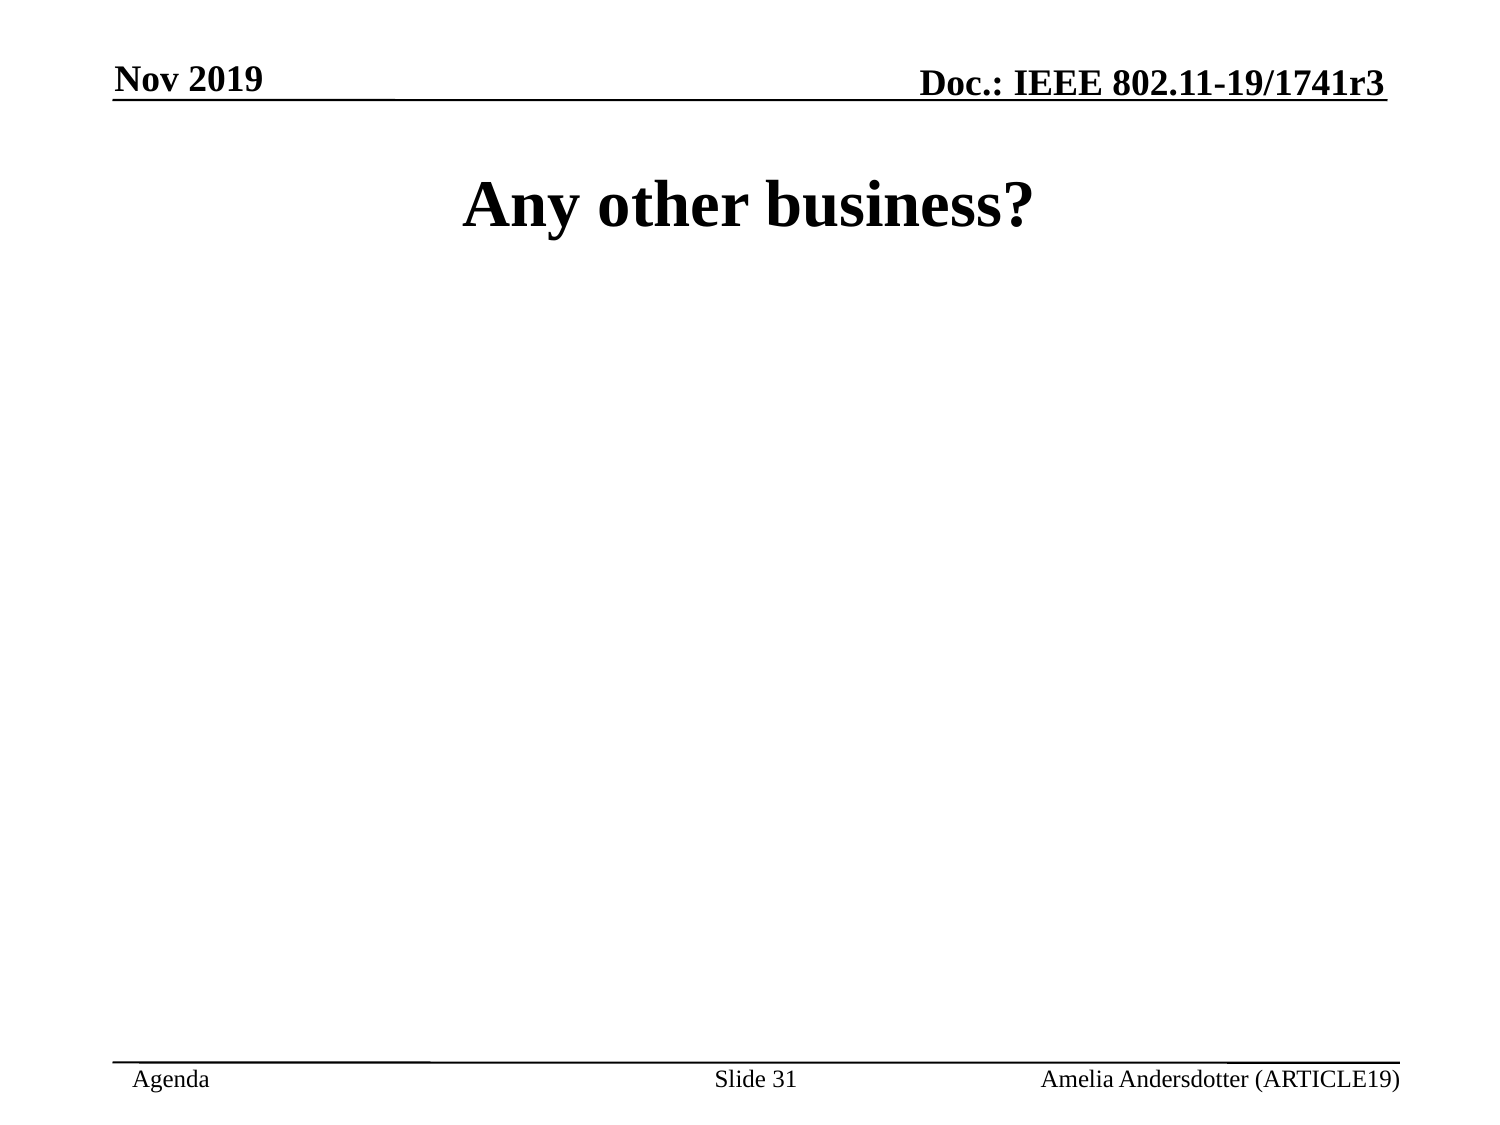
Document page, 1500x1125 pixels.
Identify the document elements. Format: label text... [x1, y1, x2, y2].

text_box Slide <number> [712, 1062, 799, 1122]
text_box Nov 2019 [114, 54, 422, 99]
text_box Amelia Andersdotter (ARTICLE19) [878, 1062, 1401, 1092]
text_box Any other business? [112, 112, 1387, 287]
